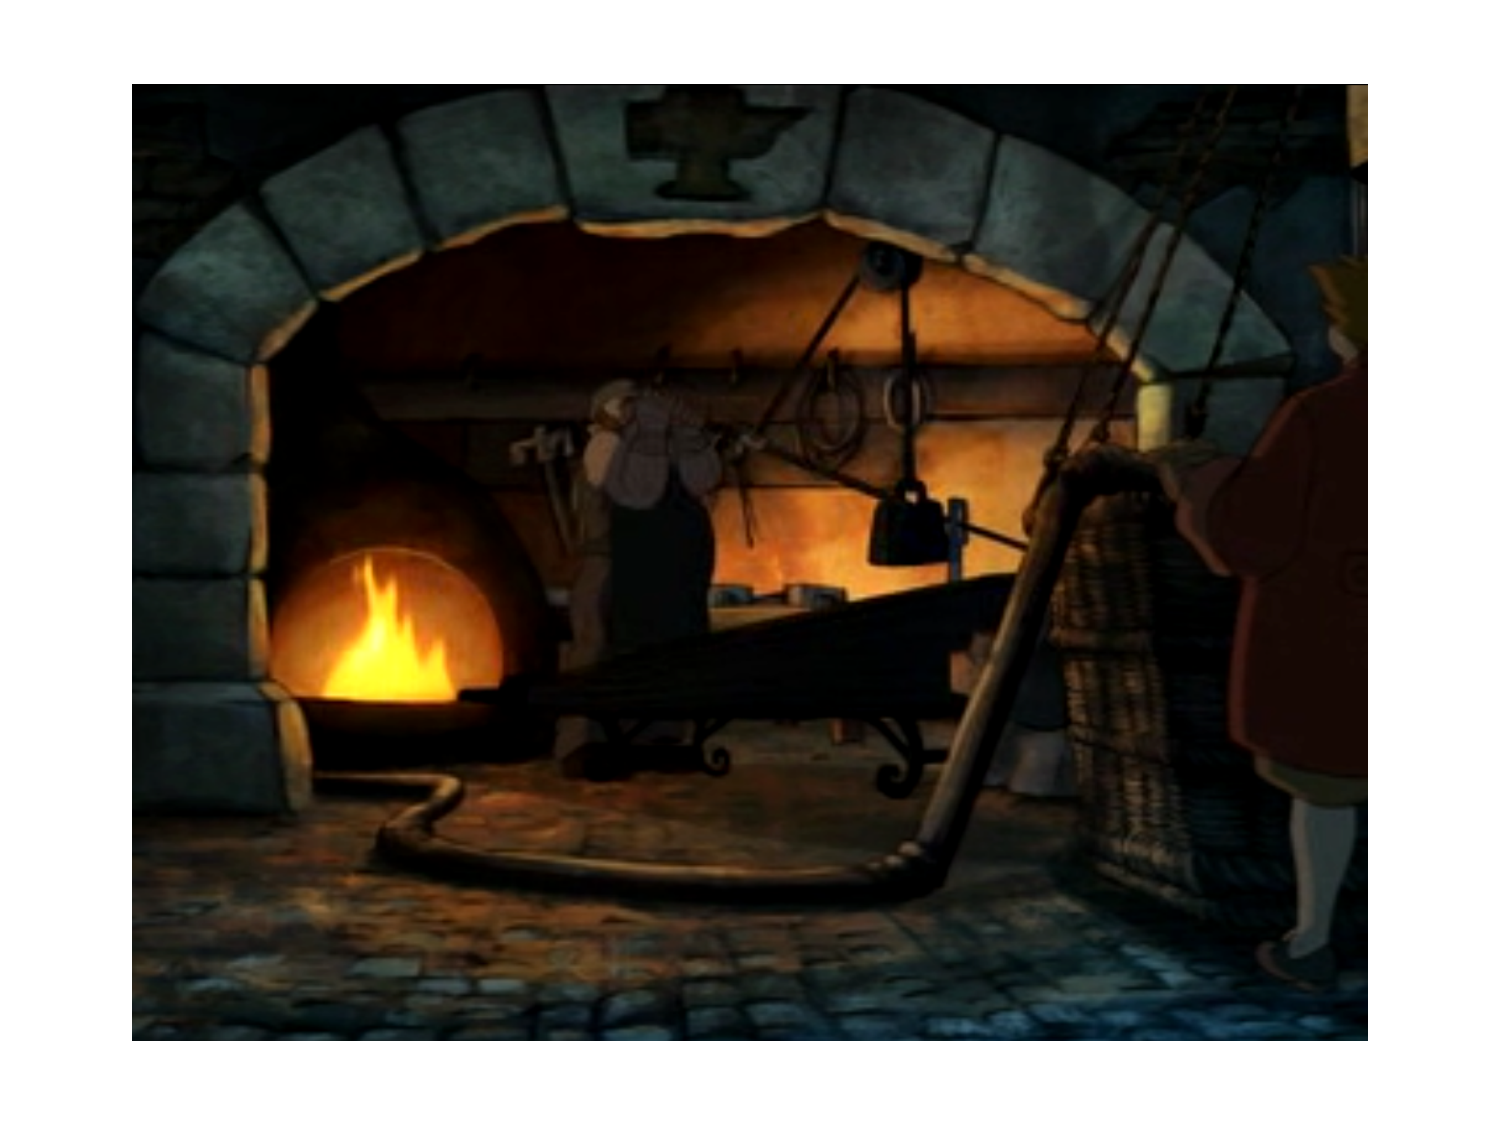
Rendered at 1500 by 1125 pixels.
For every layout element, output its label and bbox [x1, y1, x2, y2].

picture [132, 84, 1368, 1041]
